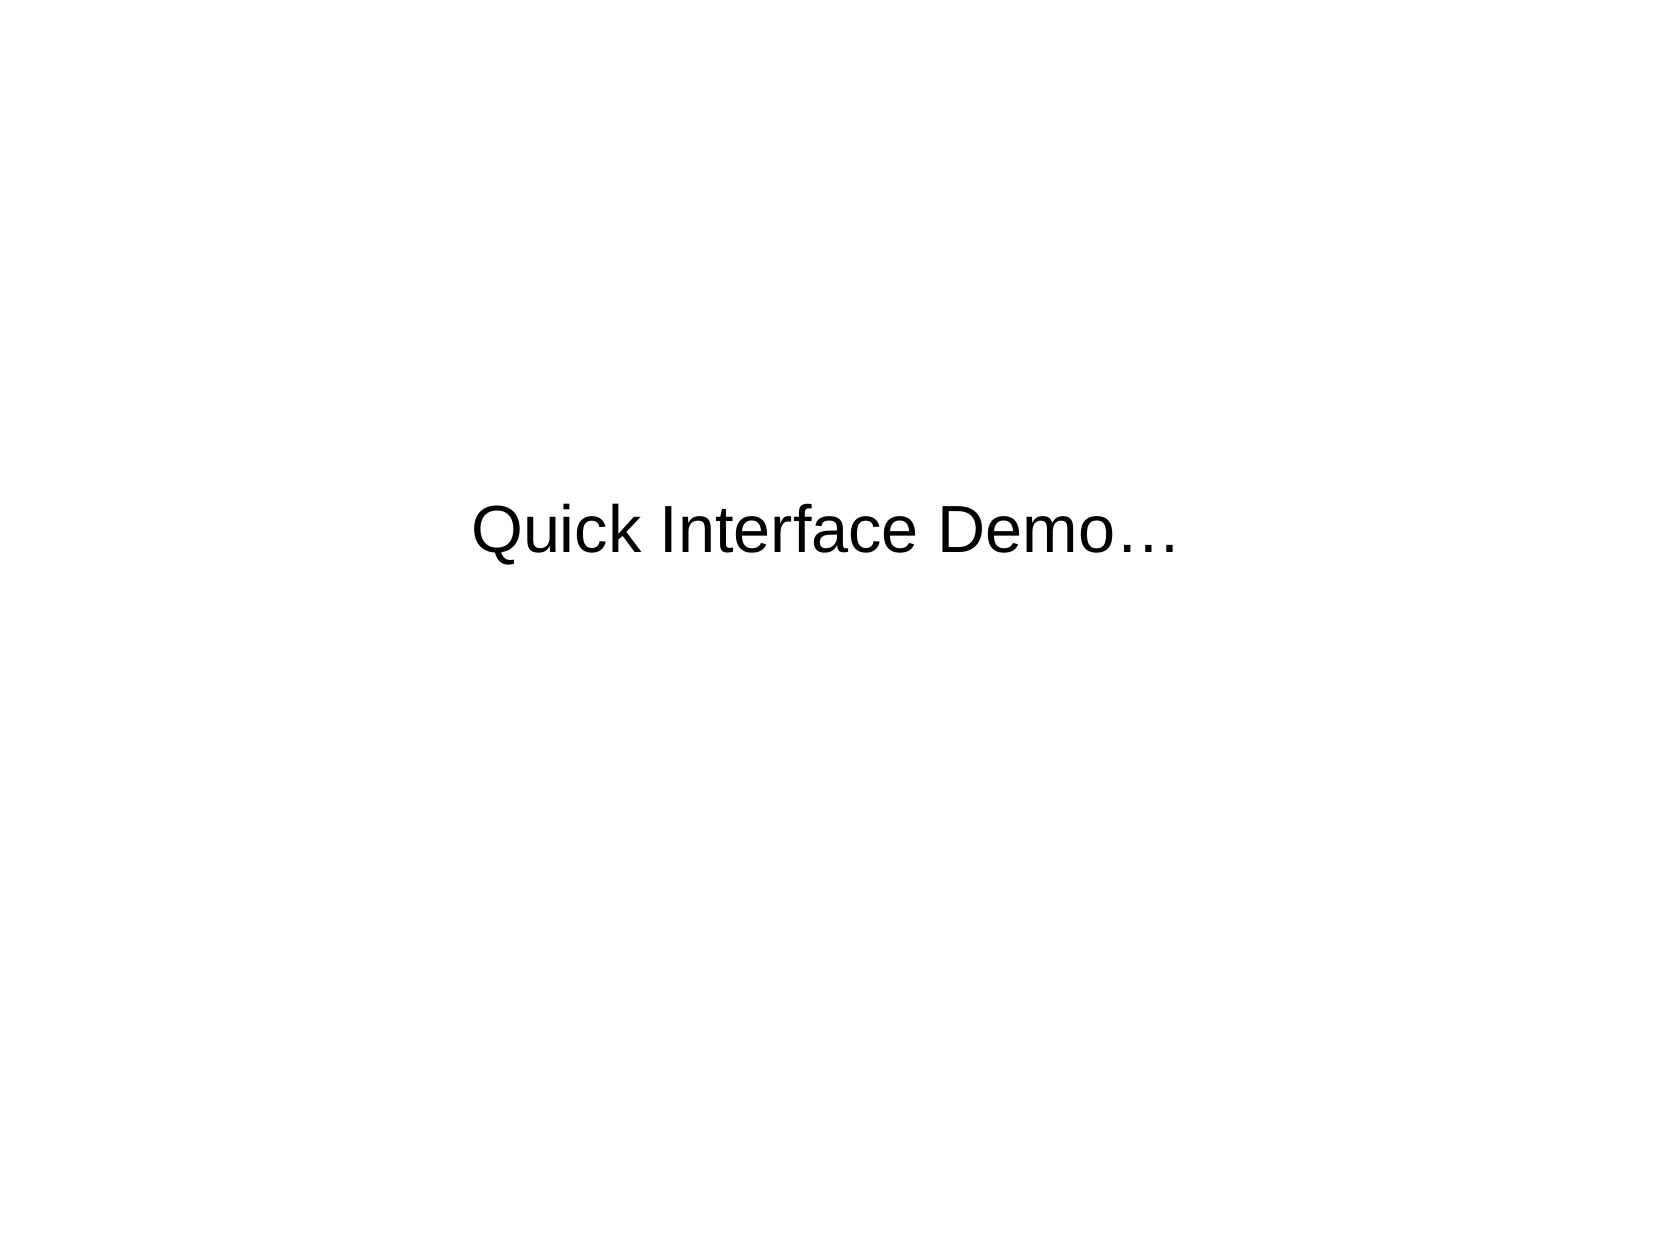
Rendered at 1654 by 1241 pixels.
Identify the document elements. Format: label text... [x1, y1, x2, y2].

subtitle Quick Interface Demo… [82, 49, 1571, 1010]
